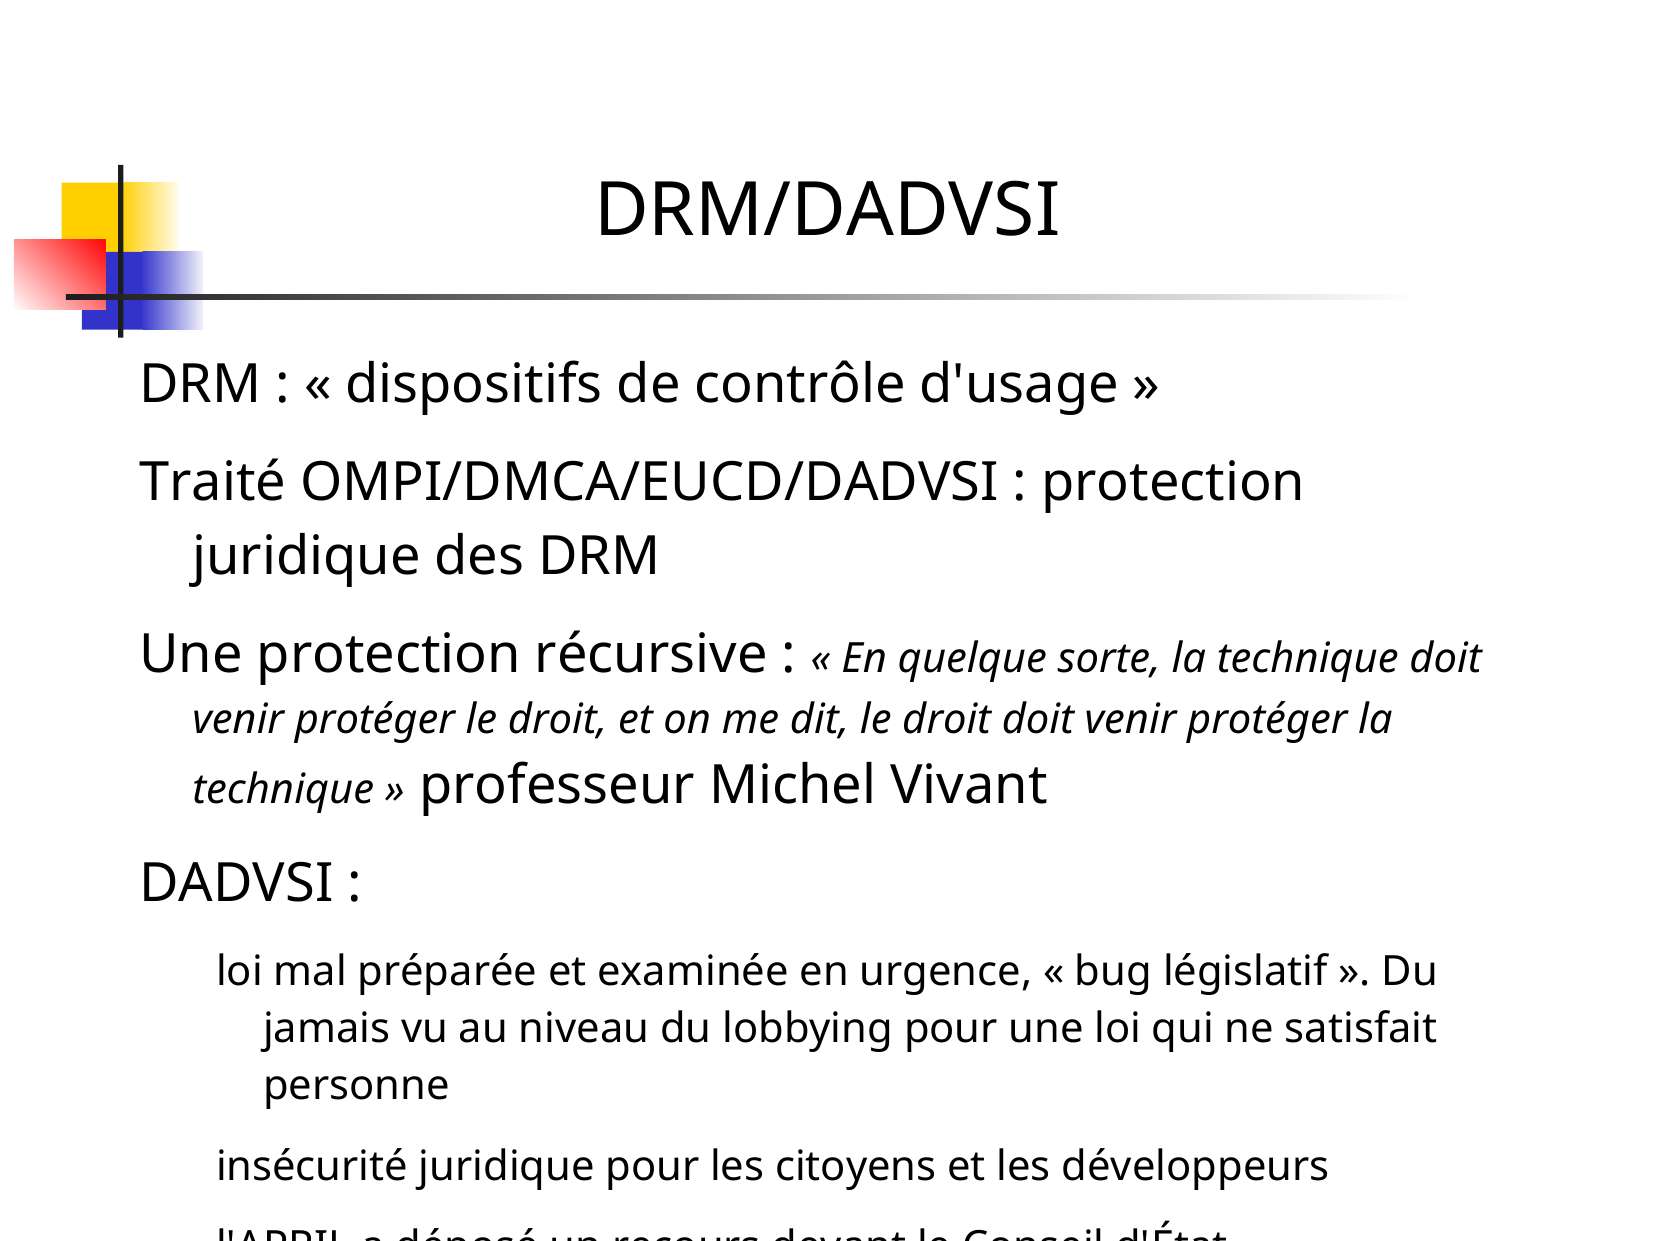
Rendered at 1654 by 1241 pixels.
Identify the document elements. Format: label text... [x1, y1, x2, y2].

list DRM : « dispositifs de contrôle d'usage » Traité OMPI/DMCA/EUCD/DADVSI : protection juridique des DRM Une protection récursive : « En quelque sorte, la technique doit venir protéger le droit, et on me dit, le droit doit venir protéger la technique » professeur Michel Vivant DADVSI : loi mal préparée et examinée en urgence, « bug législatif ». Du jamais vu au niveau du lobbying pour une loi qui ne satisfait personne insécurité juridique pour les citoyens et les développeurs l'APRIL a déposé un recours devant le Conseil d'État [121, 344, 1534, 1188]
title DRM/DADVSI [121, 110, 1534, 303]
